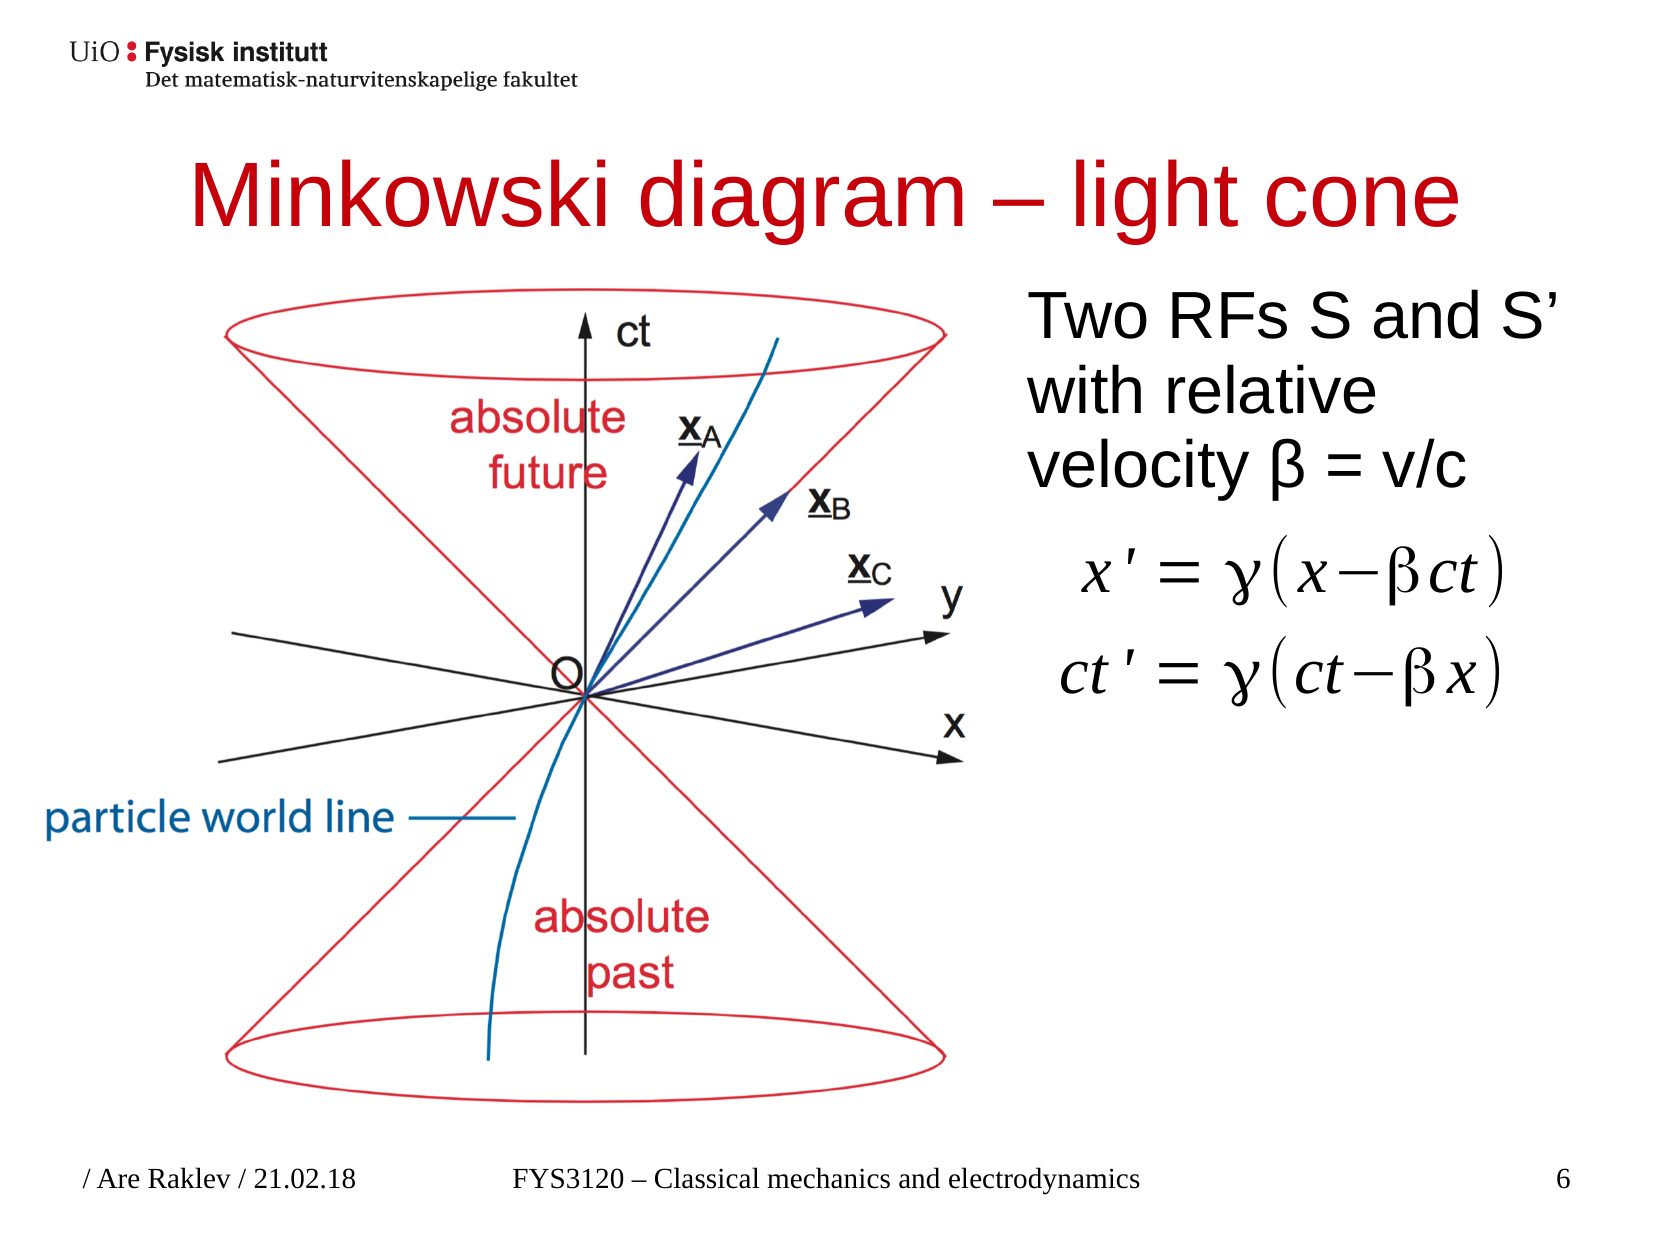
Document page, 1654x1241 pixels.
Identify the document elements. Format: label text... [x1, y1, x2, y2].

picture [68, 37, 581, 93]
picture [23, 262, 1016, 1116]
title Minkowski diagram – light cone [82, 90, 1571, 270]
chart [1072, 532, 1514, 613]
text_box Two RFs S and S’ with relative velocity β = v/c [1016, 270, 1576, 510]
chart [1052, 633, 1512, 714]
